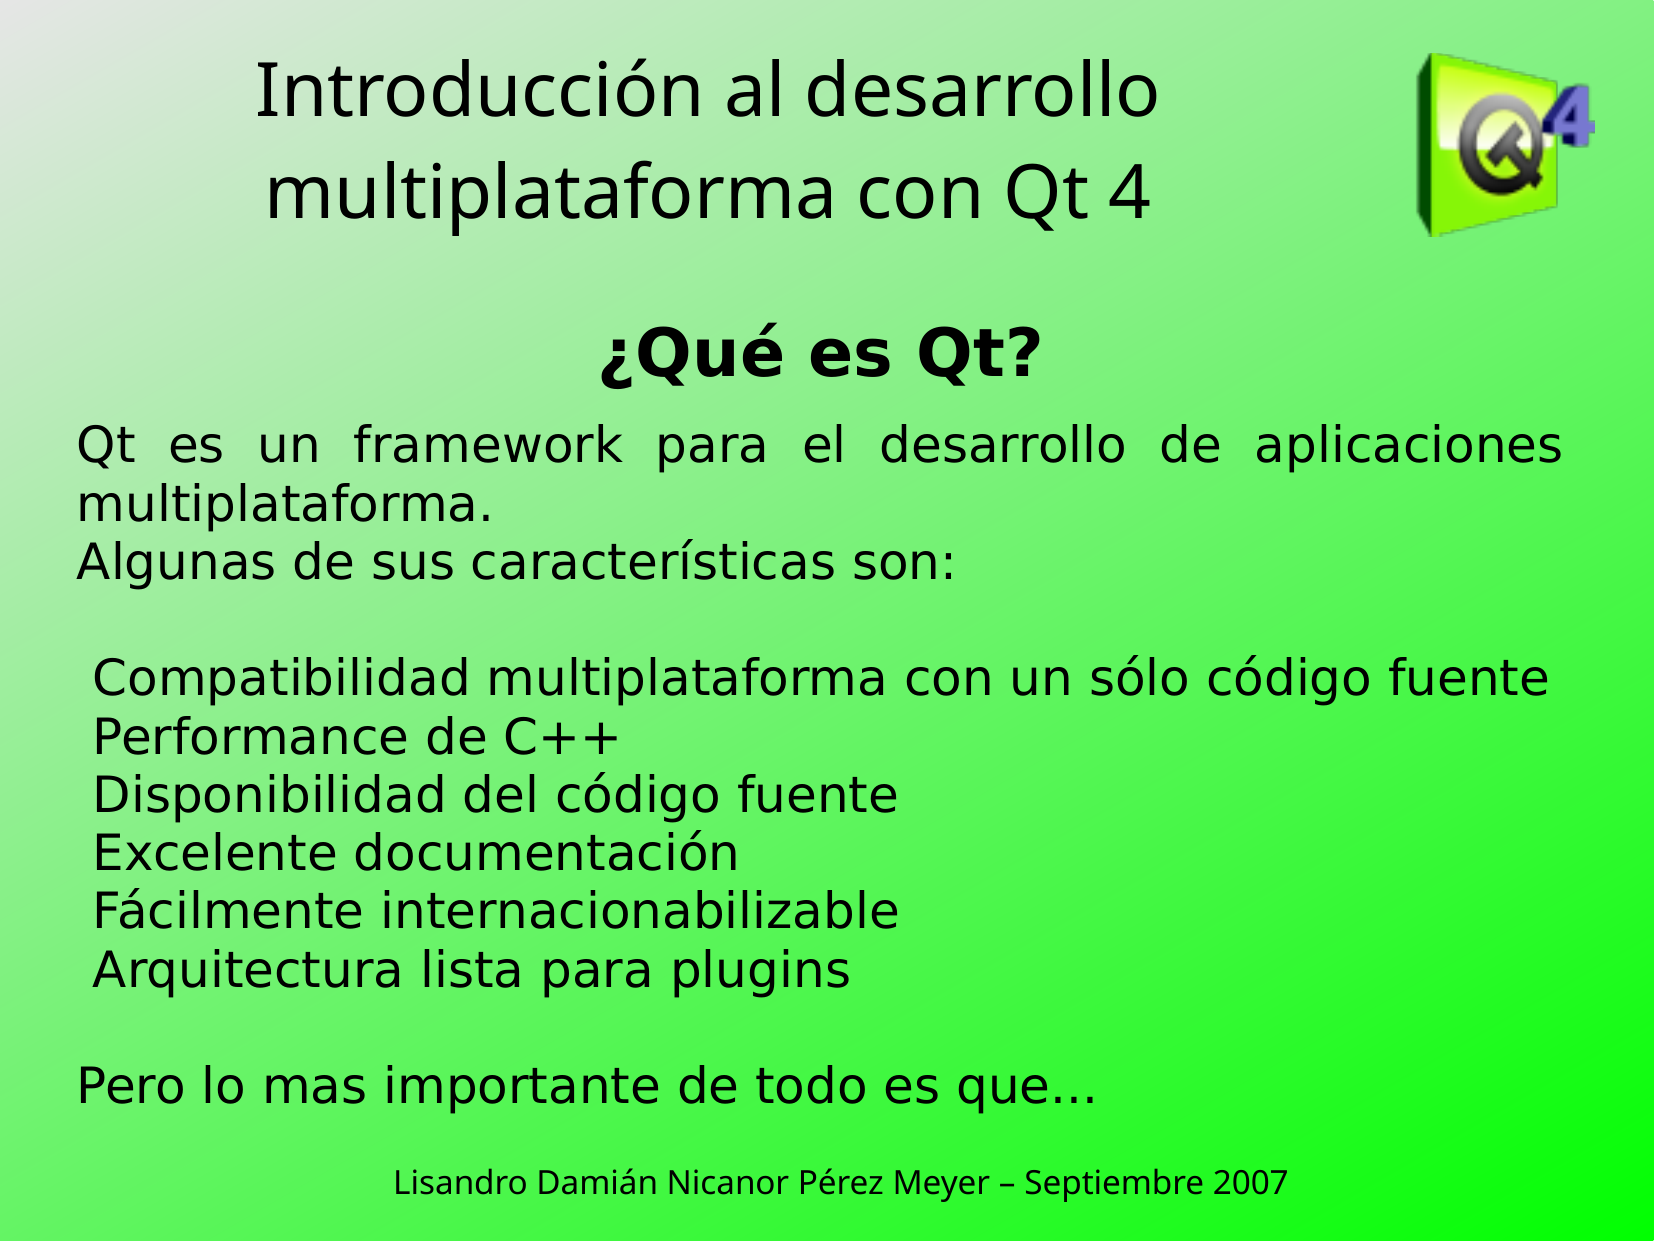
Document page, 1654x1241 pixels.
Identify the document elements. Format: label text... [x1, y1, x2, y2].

text_box Lisandro Damián Nicanor Pérez Meyer – Septiembre 2007 [88, 1151, 1595, 1213]
picture [1412, 53, 1595, 237]
subtitle ¿Qué es Qt? Qt es un framework para el desarrollo de aplicaciones multiplataforma. Algunas de sus características son: Compatibilidad multiplataforma con un sólo código fuente Performance de C++ Disponibilidad del código fuente Excelente documentación Fácilmente internacionabilizable Arquitectura lista para plugins Pero lo mas importante de todo es que... [76, 285, 1565, 1145]
title Introducción al desarrollo multiplataforma con Qt 4 [147, 11, 1270, 266]
